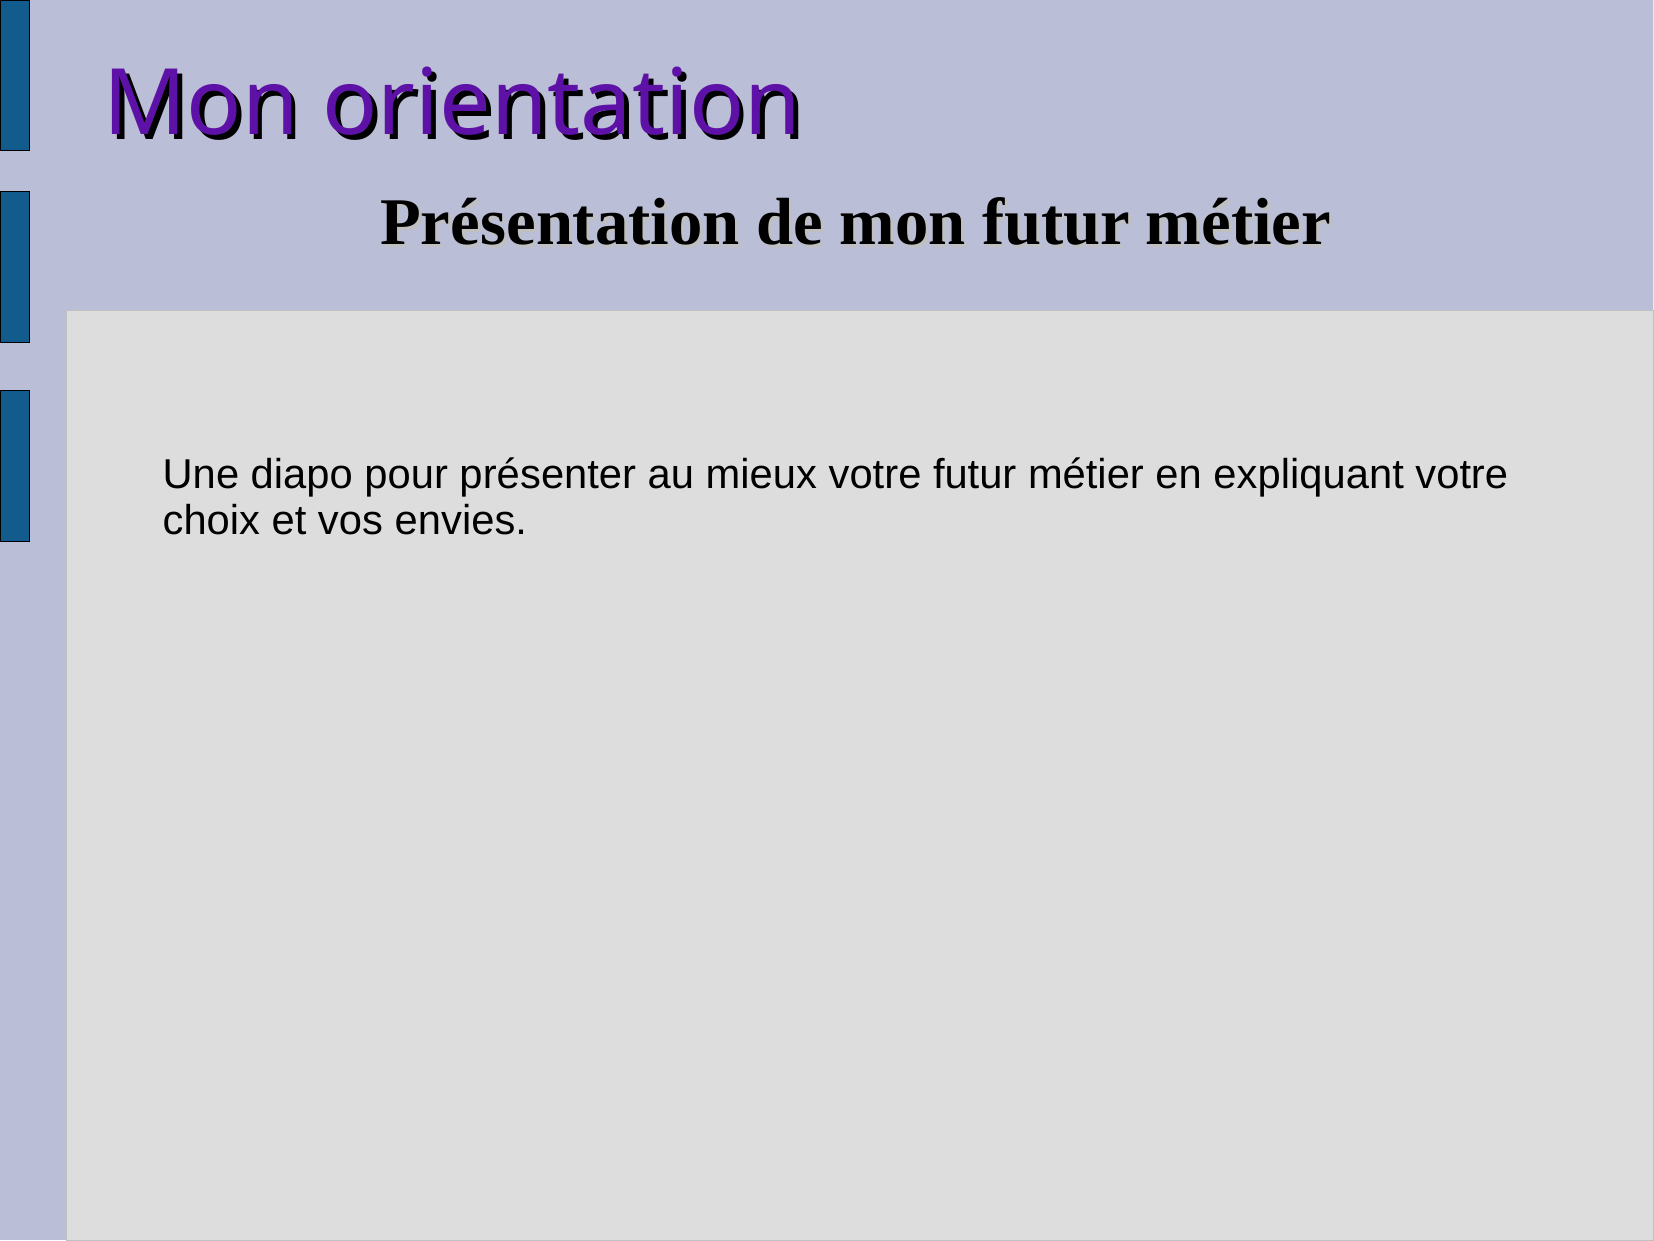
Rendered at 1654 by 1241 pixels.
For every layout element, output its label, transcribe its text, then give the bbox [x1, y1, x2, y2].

text_box Mon orientation [88, 29, 1595, 145]
text_box Présentation de mon futur métier [324, 177, 1388, 267]
text_box Une diapo pour présenter au mieux votre futur métier en expliquant votre choix et vos envies. [147, 442, 1536, 552]
